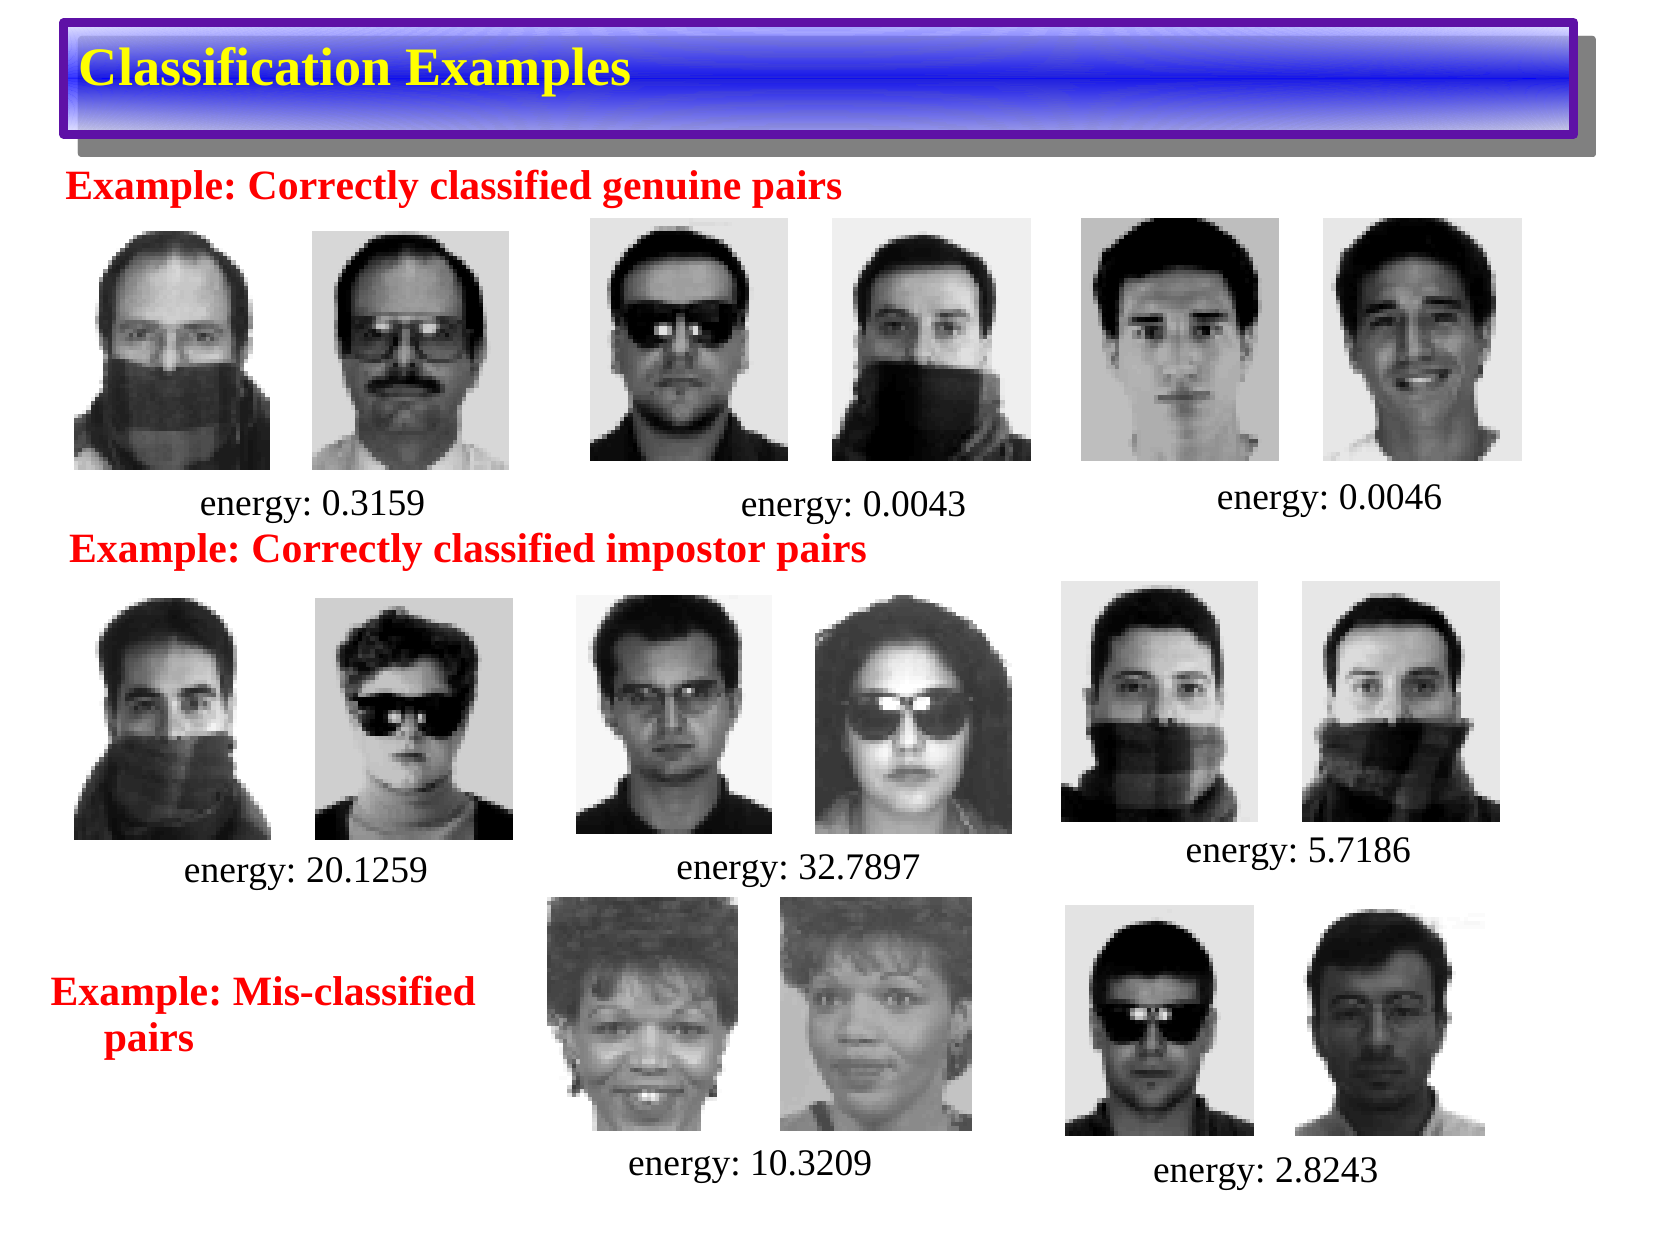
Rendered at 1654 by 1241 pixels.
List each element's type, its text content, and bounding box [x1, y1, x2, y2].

text_box energy: 20.1259 [131, 849, 481, 898]
picture [547, 897, 972, 1131]
text_box Example: Correctly classified impostor pairs [69, 525, 1432, 632]
text_box energy: 0.3159 [135, 482, 490, 532]
text_box Example: Mis-classified pairs [50, 967, 533, 1077]
text_box energy: 0.0046 [1152, 475, 1507, 526]
picture [74, 231, 509, 470]
picture [1061, 581, 1500, 823]
text_box energy: 2.8243 [1078, 1149, 1454, 1195]
text_box energy: 0.0043 [676, 482, 1031, 533]
text_box Classification Examples [63, 22, 1574, 135]
picture [1081, 218, 1522, 461]
picture [1065, 905, 1485, 1136]
picture [590, 218, 1031, 461]
text_box energy: 5.7186 [1123, 828, 1474, 878]
picture [74, 598, 513, 840]
picture [576, 595, 1012, 834]
text_box Example: Correctly classified genuine pairs [65, 161, 1428, 269]
text_box energy: 32.7897 [623, 845, 974, 895]
text_box energy: 10.3209 [562, 1141, 938, 1188]
